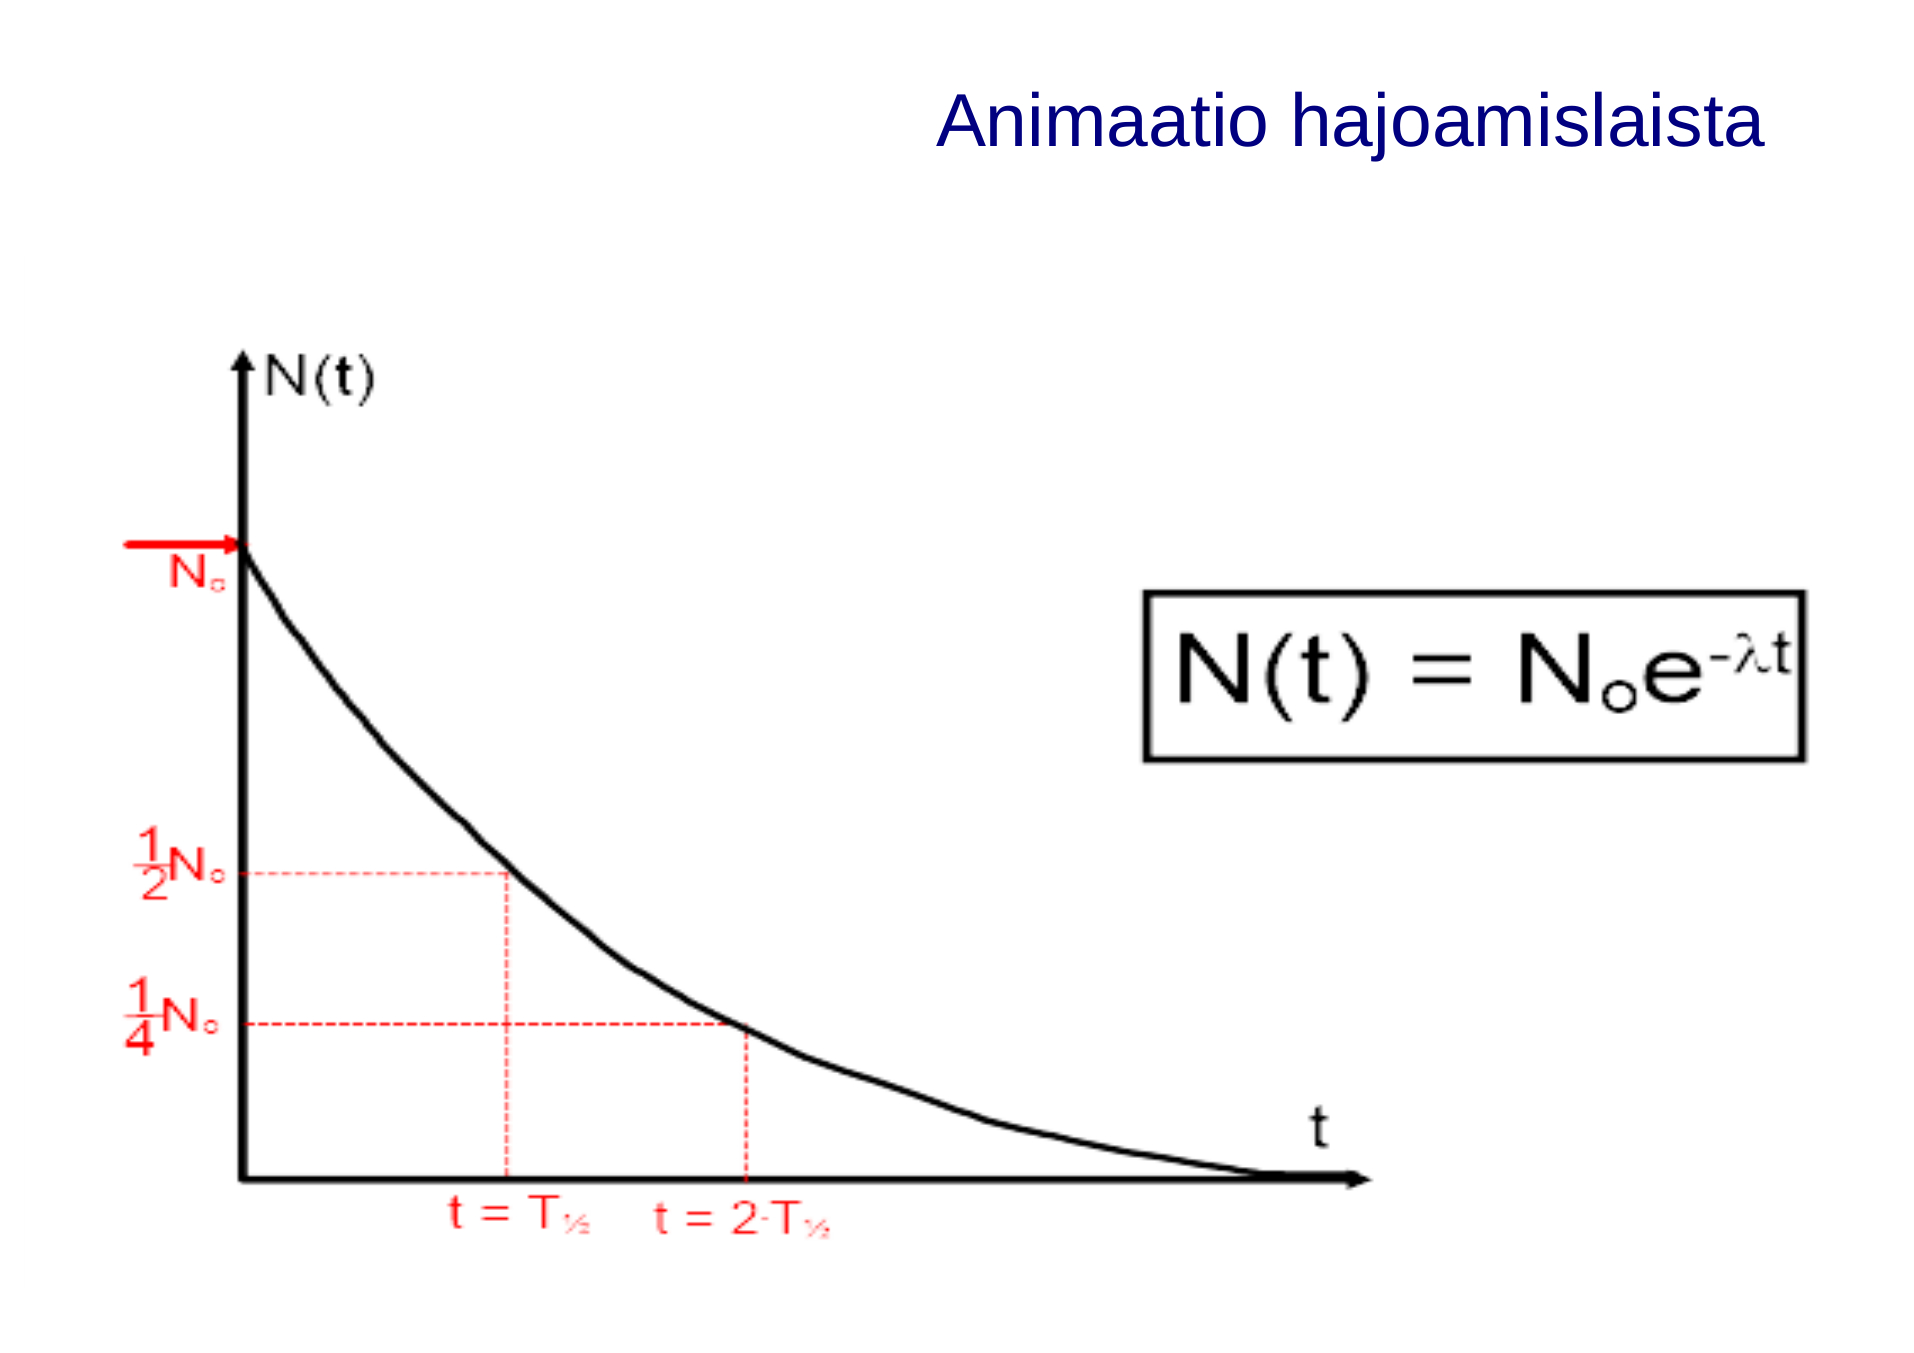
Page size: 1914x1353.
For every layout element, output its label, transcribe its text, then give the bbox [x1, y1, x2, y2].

picture [23, 255, 1894, 1288]
text_box Animaatio hajoamislaista [921, 70, 1782, 170]
